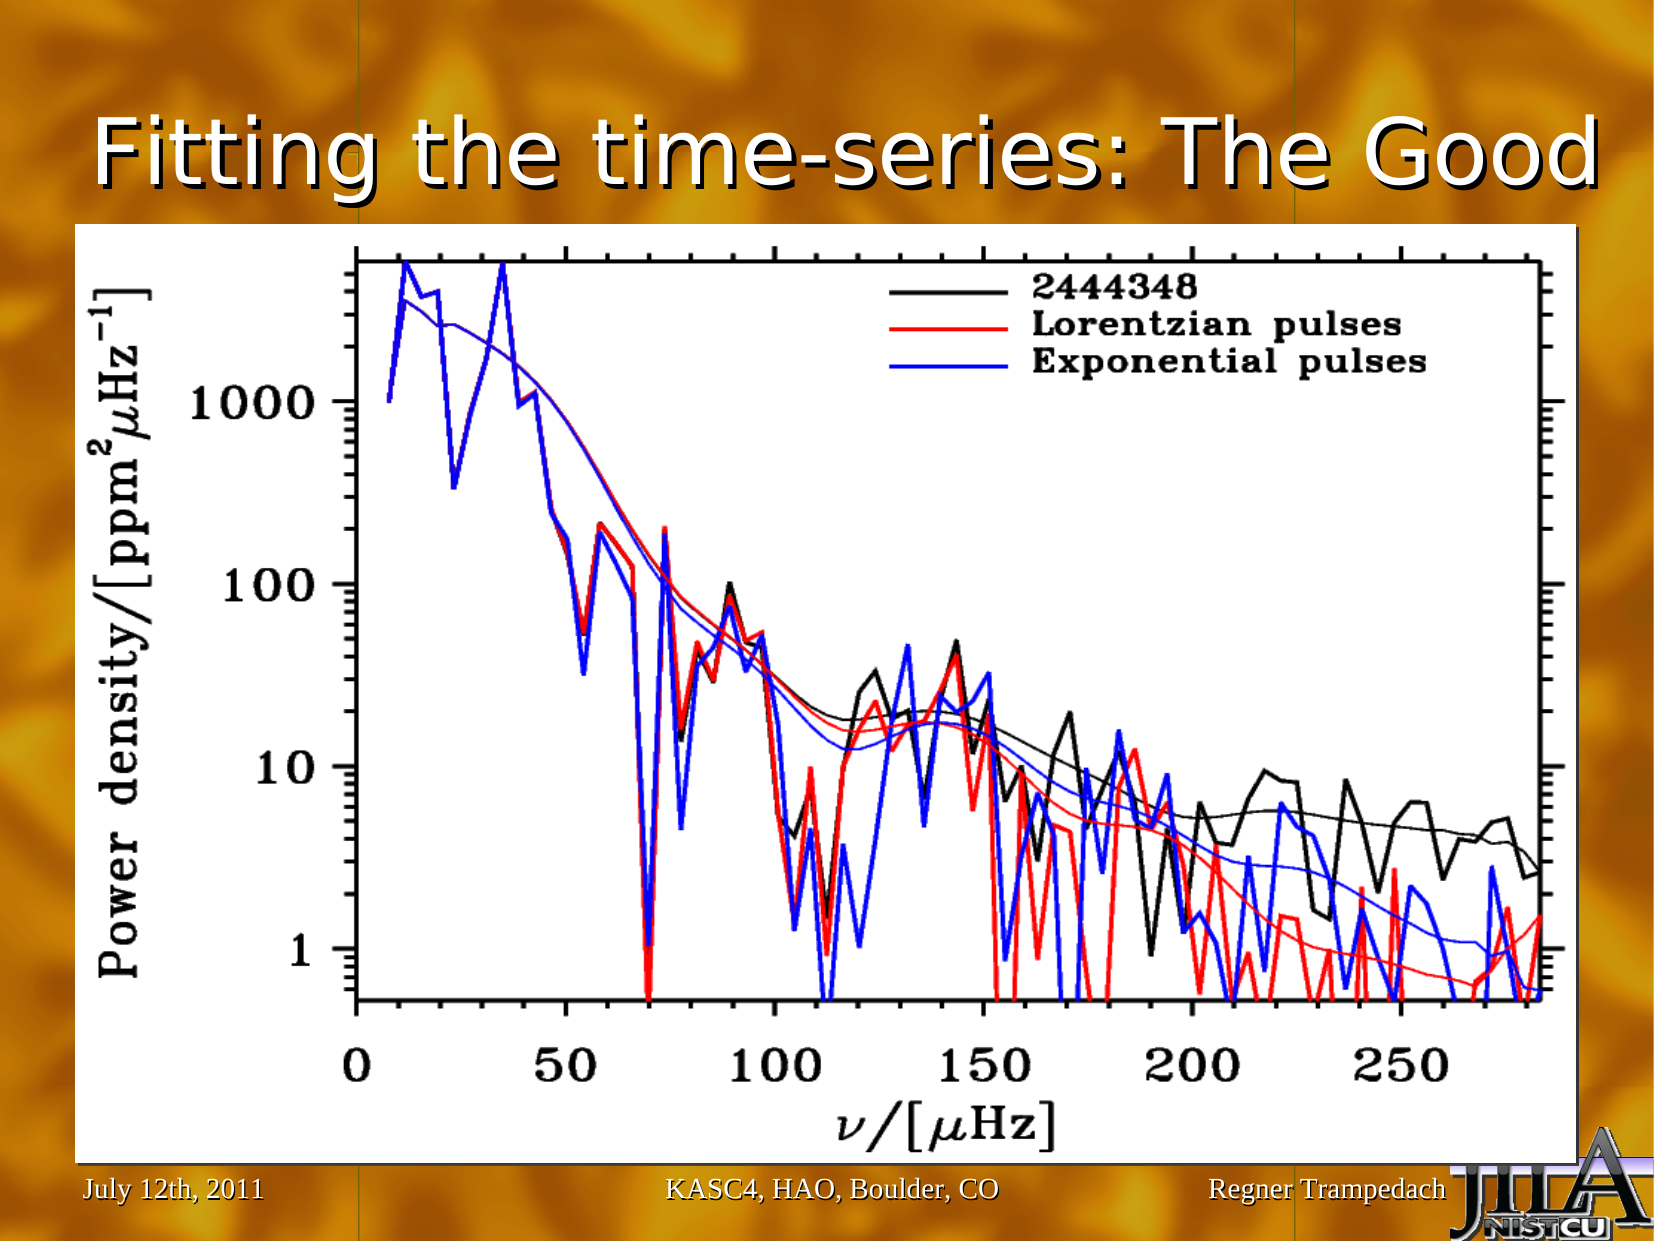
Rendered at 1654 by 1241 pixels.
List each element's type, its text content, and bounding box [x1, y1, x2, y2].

picture [0, 0, 1654, 1241]
title Fitting the time-series: The Good [82, 56, 1613, 250]
